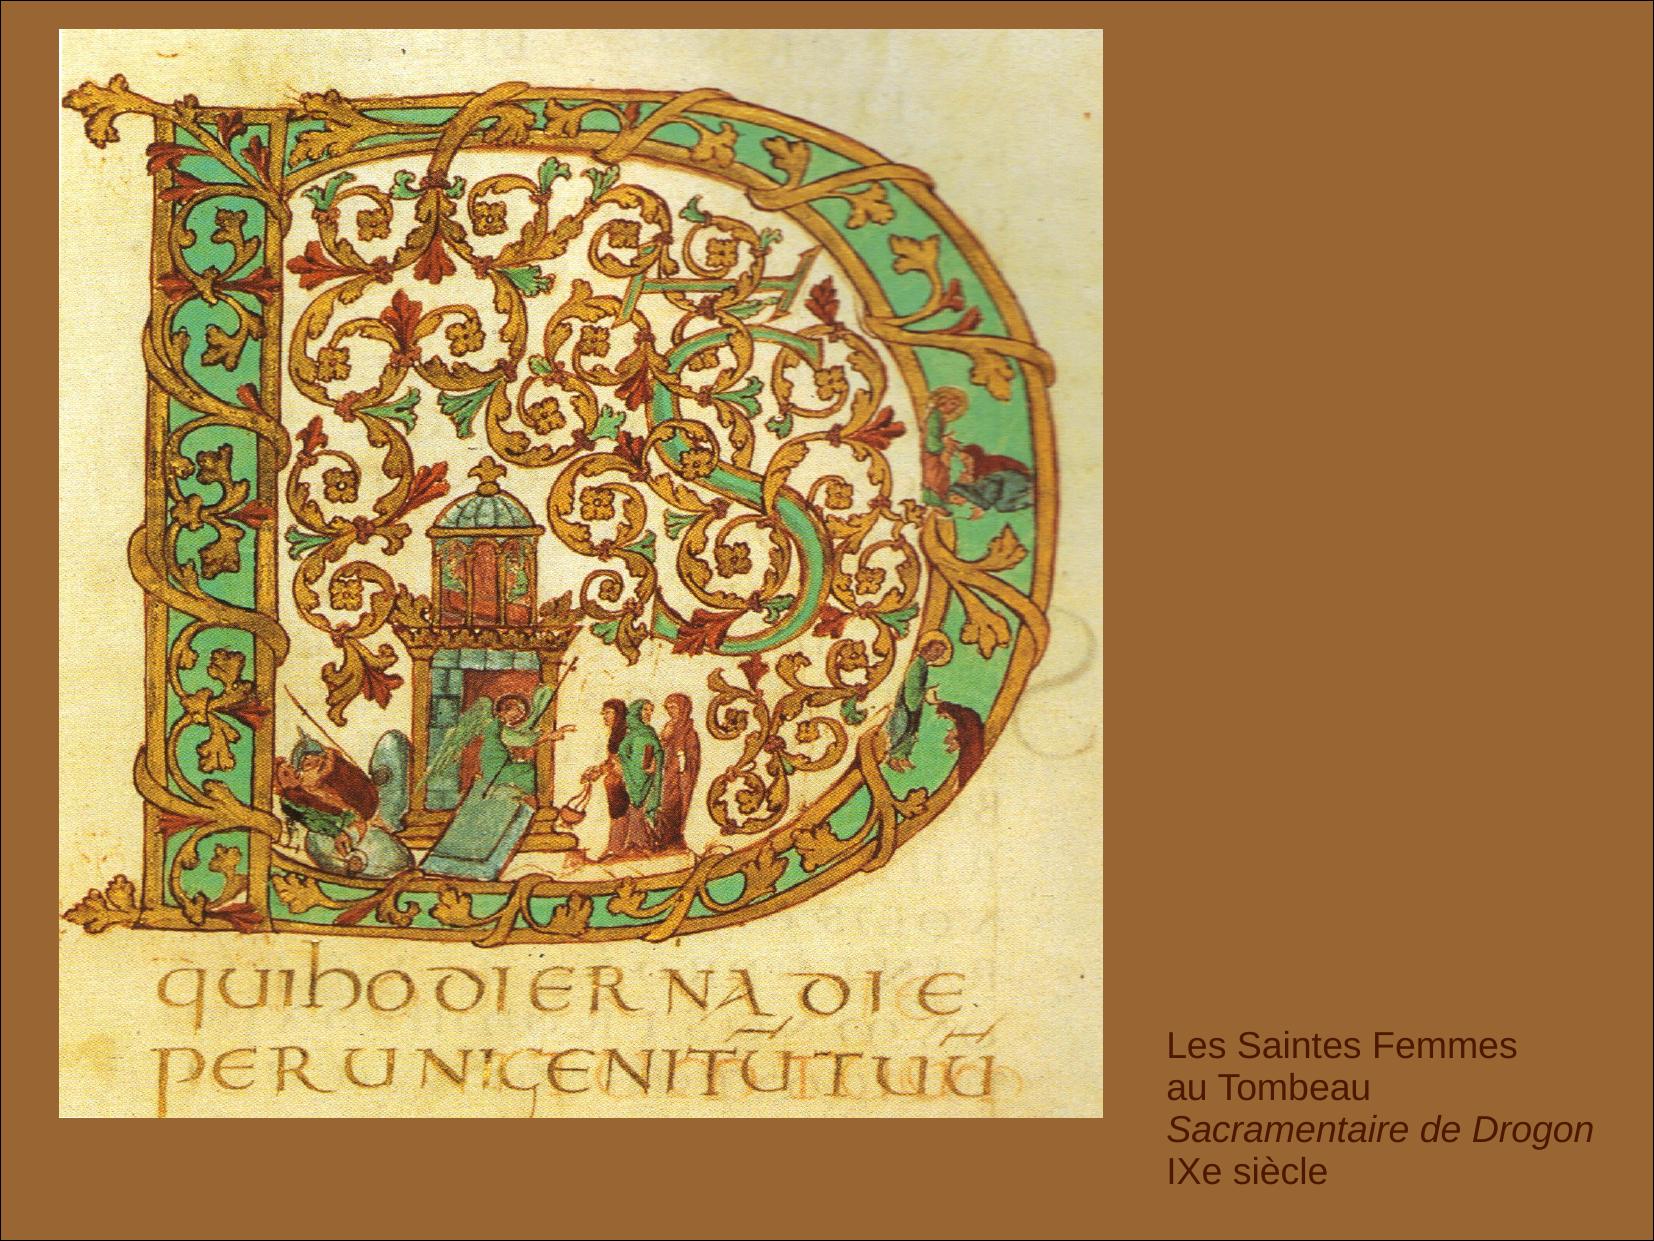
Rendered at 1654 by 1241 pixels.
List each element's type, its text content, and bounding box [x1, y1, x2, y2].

text_box Les Saintes Femmes au Tombeau Sacramentaire de Drogon IXe siècle [1151, 1017, 1610, 1200]
text_box [0, 0, 1654, 1241]
picture [59, 29, 1103, 1118]
